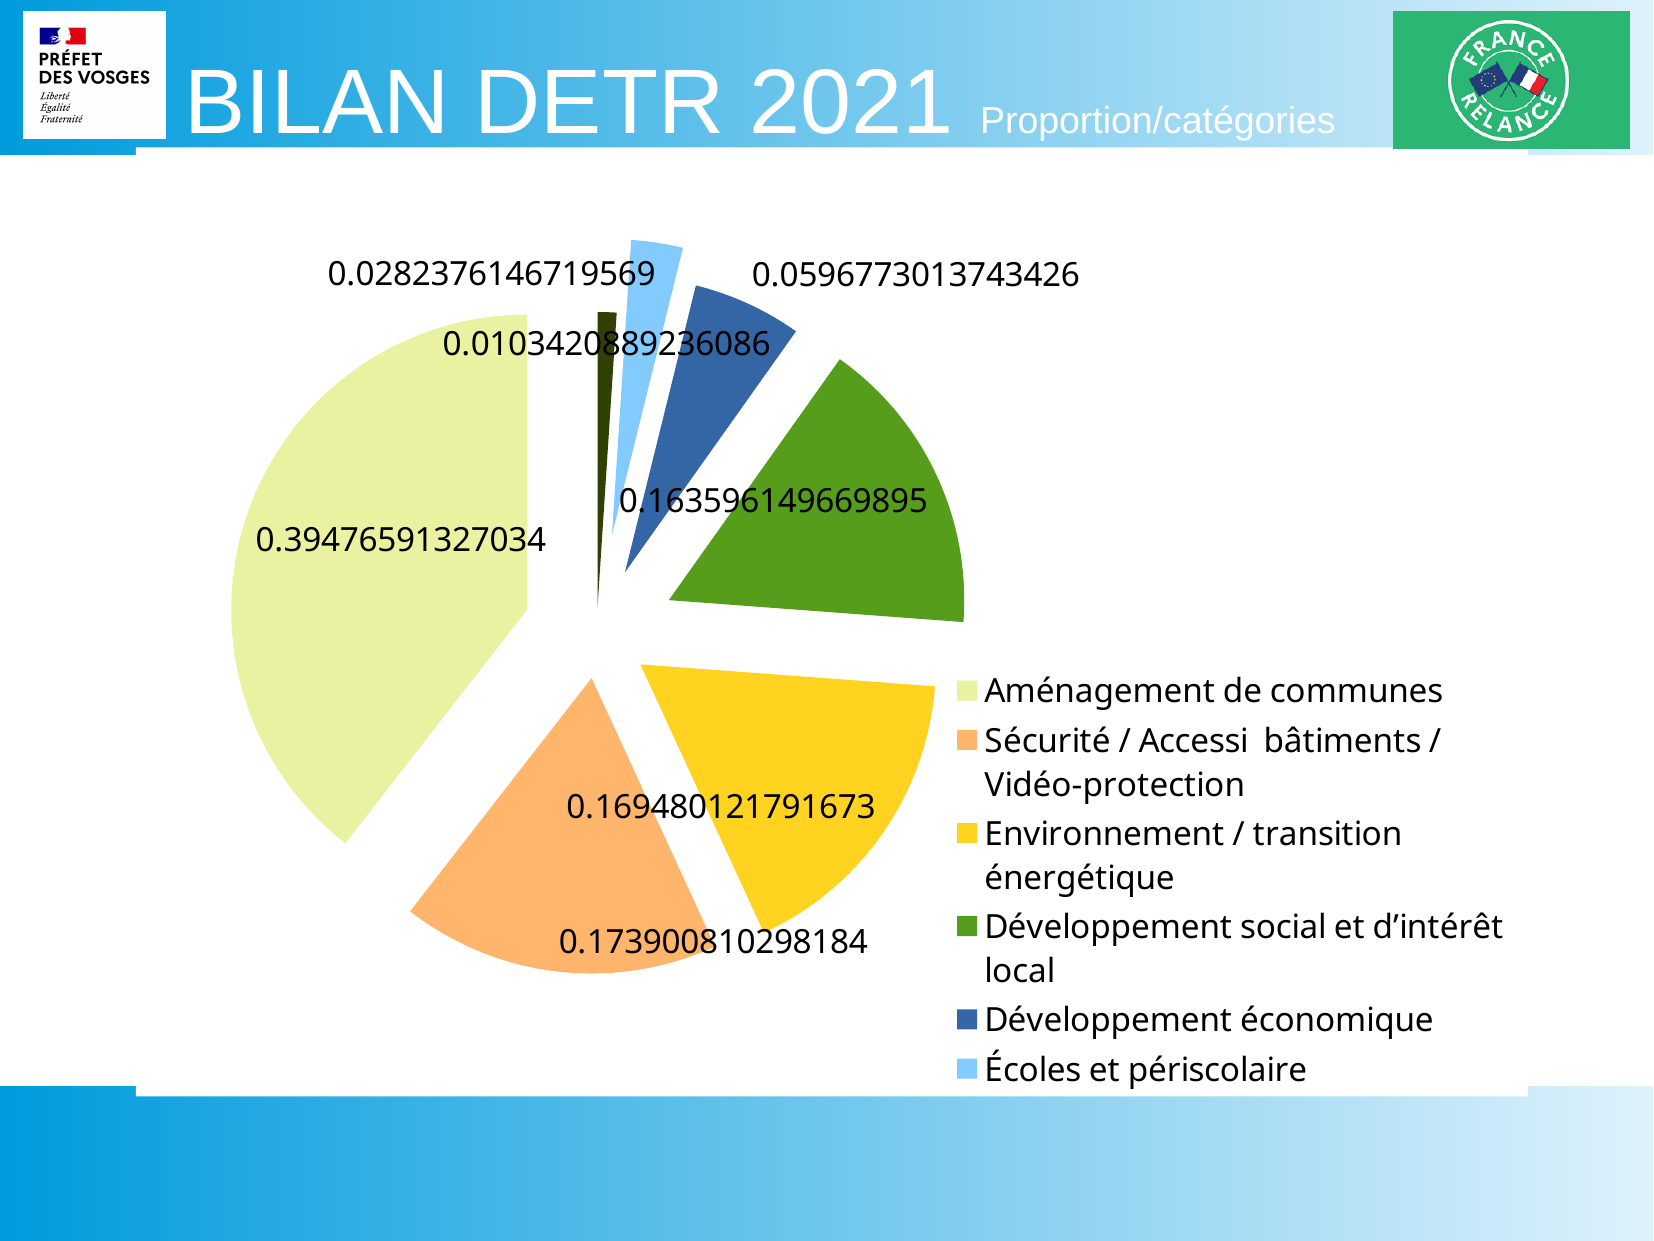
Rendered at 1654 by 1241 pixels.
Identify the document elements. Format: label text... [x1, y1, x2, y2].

title BILAN DETR 2021 Proportion/catégories [82, 49, 1393, 155]
picture [24, 0, 166, 139]
chart [135, 147, 1528, 1097]
picture [1393, 11, 1630, 149]
